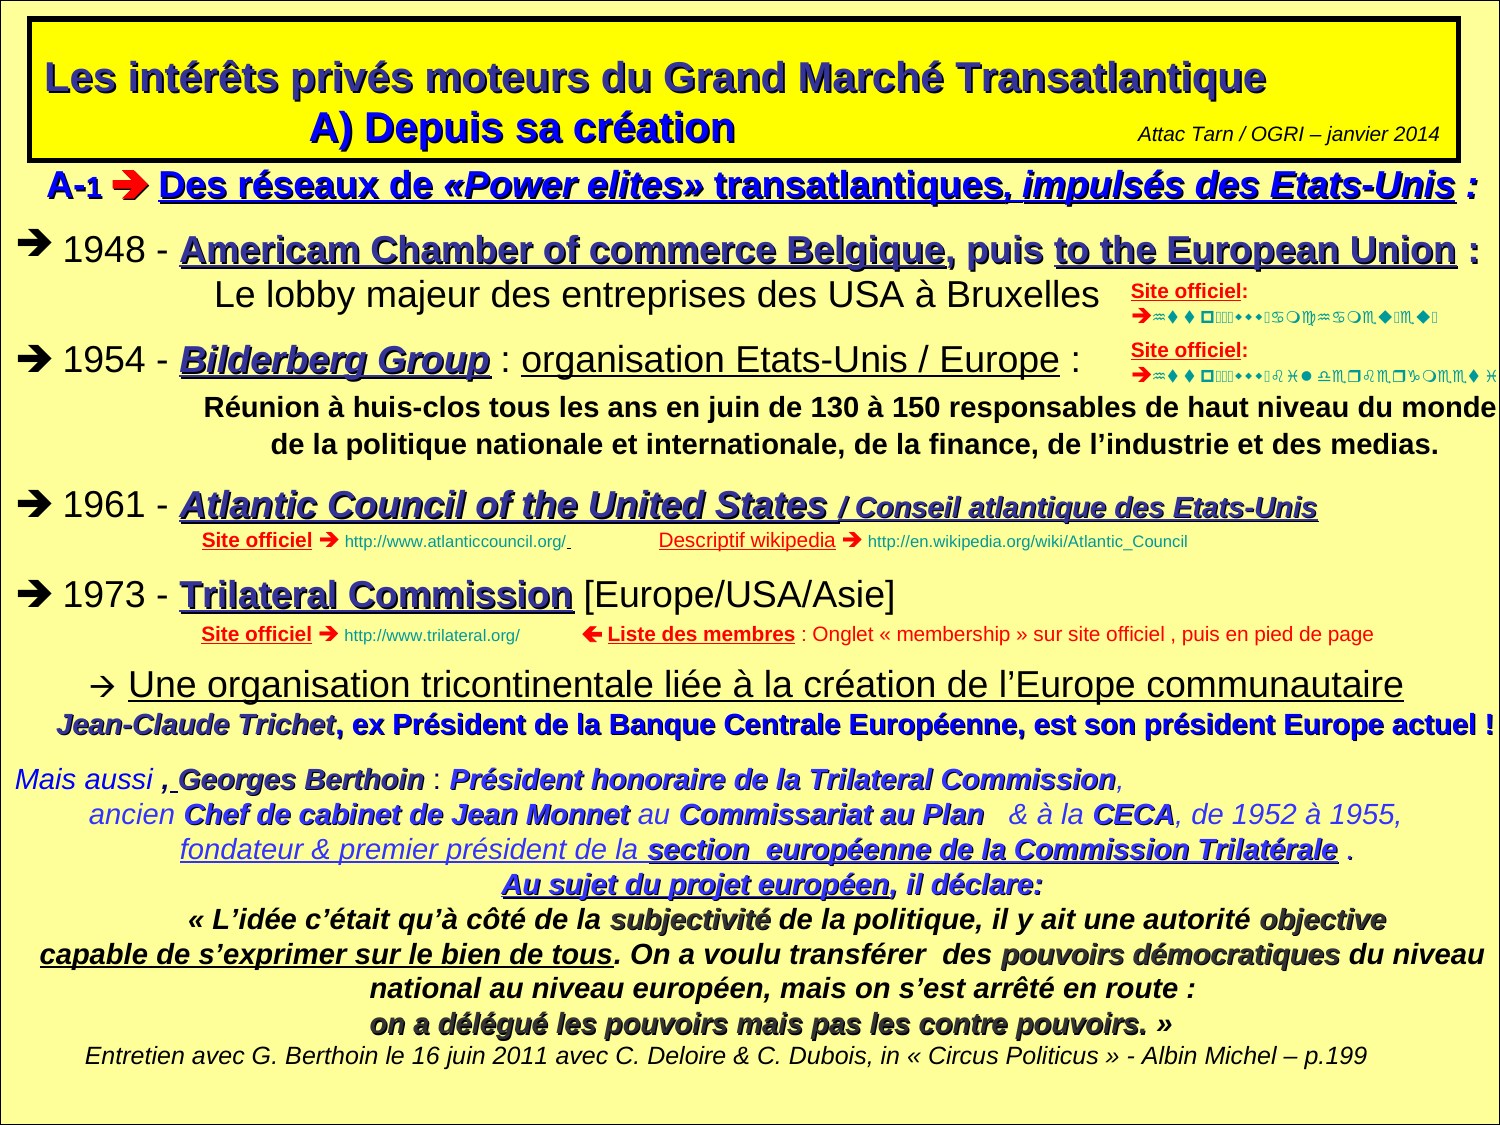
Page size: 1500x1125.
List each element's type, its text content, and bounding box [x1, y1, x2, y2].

text_box Site officiel  http://www.trilateral.org/ [147, 621, 537, 646]
text_box A-1  Des réseaux de «Power elites» transatlantiques, impulsés des Etats-Unis : 1948 - Americam Chamber of commerce Belgique, puis to the European Union : Le lobby majeur des entreprises des USA à Bruxelles  1954 - Bilderberg Group : organisation Etats-Unis / Europe : Réunion à huis-clos tous les ans en juin de 130 à 150 responsables de haut niveau du monde de la politique nationale et internationale, de la finance, de l’industrie et des medias.  1961 - Atlantic Council of the United States / Conseil atlantique des Etats-Unis  1973 - Trilateral Commission [Europe/USA/Asie]  Une organisation tricontinentale liée à la création de l’Europe communautaire Jean-Claude Trichet, ex Président de la Banque Centrale Européenne, est son président Europe actuel ! Mais aussi , Georges Berthoin : Président honoraire de la Trilateral Commission, ancien Chef de cabinet de Jean Monnet au Commissariat au Plan & à la CECA, de 1952 à 1955, fondateur & premier président de la section européenne de la Commission Trilatérale . Au sujet du projet européen, il déclare: « L’idée c’était qu’à côté de la subjectivité de la politique, il y ait une autorité objective capable de s’exprimer sur le bien de tous. On a voulu transférer des pouvoirs démocratiques du niveau national au niveau européen, mais on s’est arrêté en route : on a délégué les pouvoirs mais pas les contre pouvoirs. » Entretien avec G. Berthoin le 16 juin 2011 avec C. Deloire & C. Dubois, in « Circus Politicus » - Albin Michel – p.199 [0, 0, 1500, 1125]
text_box  Liste des membres : Onglet « membership » sur site officiel , puis en pied de page [537, 621, 1282, 646]
text_box Site officiel: http://www.bilderbergmeetings.org/index.php [1116, 349, 1500, 374]
text_box Les intérêts privés moteurs du Grand Marché Transatlantique A) Depuis sa création Attac Tarn / OGRI – janvier 2014 [29, 18, 1459, 161]
text_box Descriptif wikipedia  http://en.wikipedia.org/wiki/Atlantic_Council [643, 527, 1075, 551]
text_box Site officiel  http://www.atlanticcouncil.org/ [171, 527, 603, 551]
text_box Site officiel: http://www.amchameu.eu/ [1116, 290, 1376, 315]
